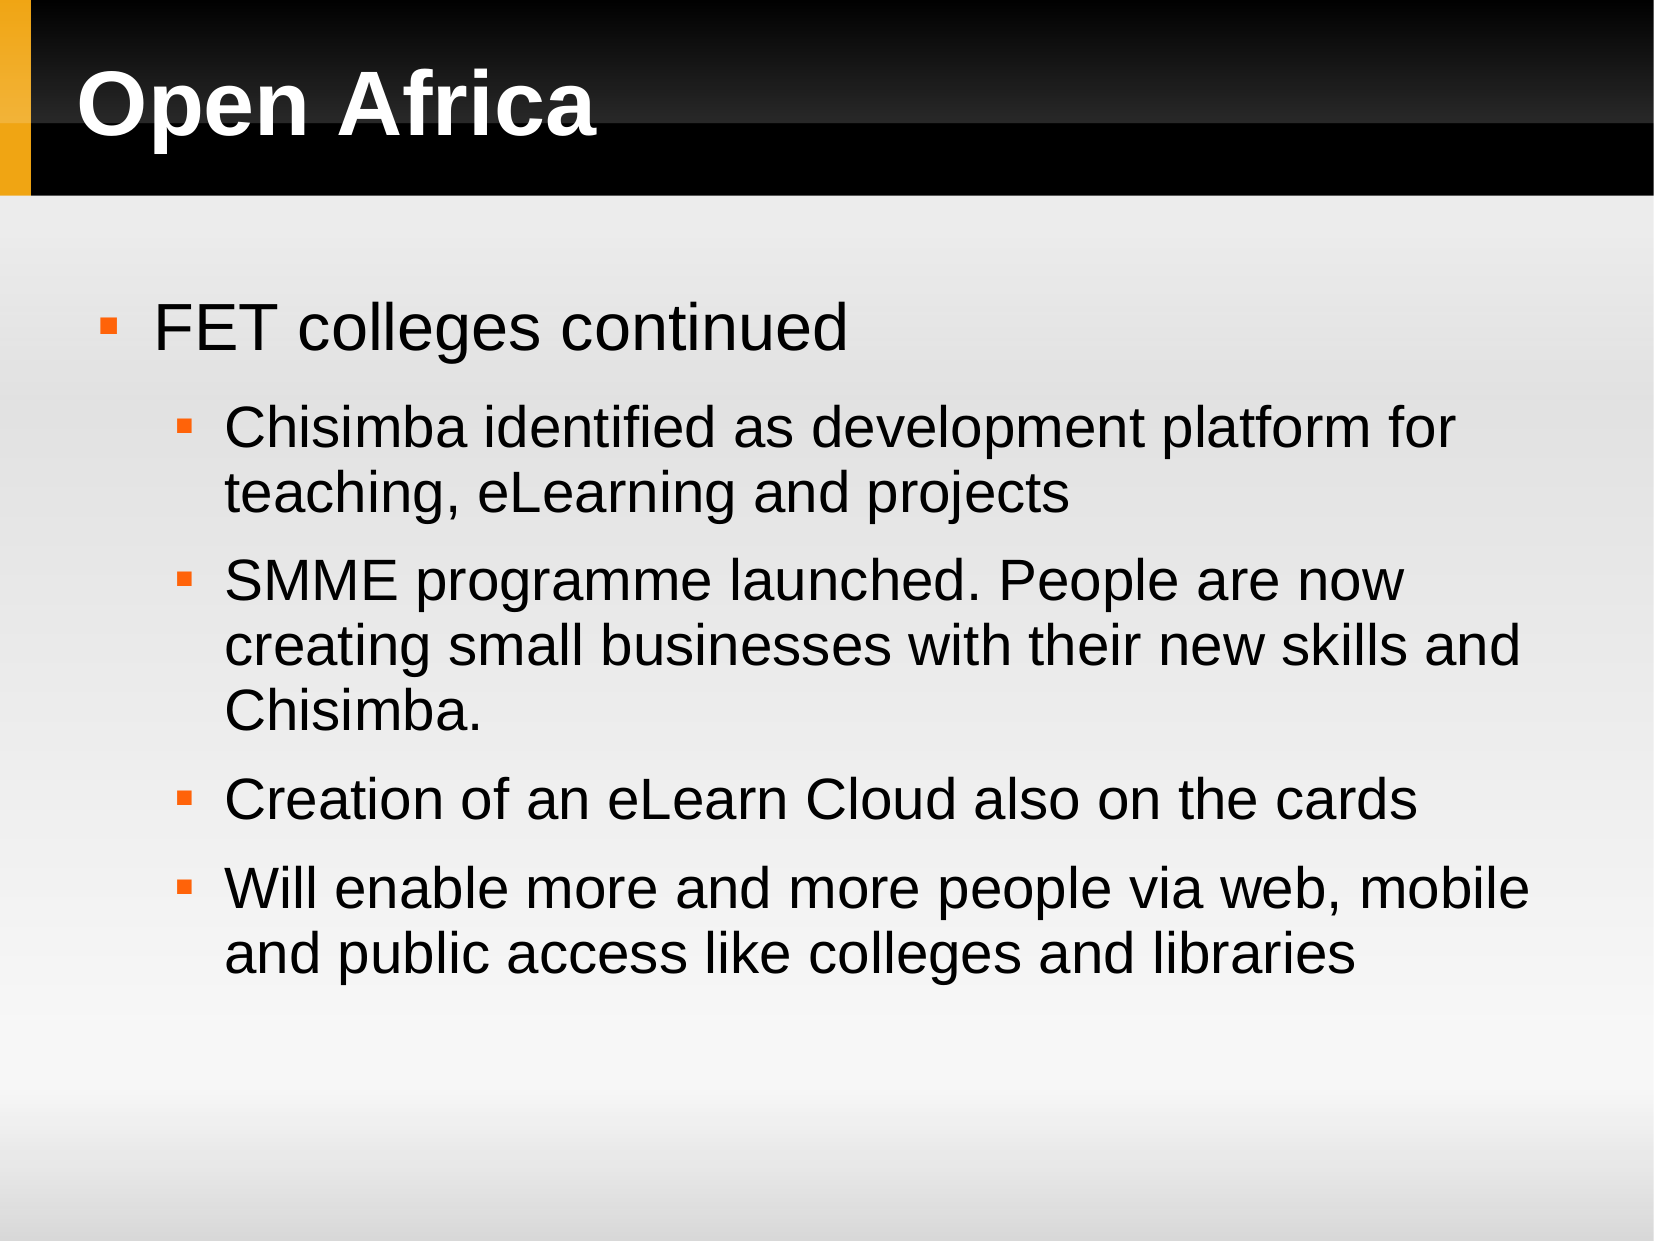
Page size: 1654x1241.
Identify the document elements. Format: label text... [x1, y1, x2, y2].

list FET colleges continued Chisimba identified as development platform for teaching, eLearning and projects SMME programme launched. People are now creating small businesses with their new skills and Chisimba. Creation of an eLearn Cloud also on the cards Will enable more and more people via web, mobile and public access like colleges and libraries [82, 290, 1571, 1109]
title Open Africa [76, 0, 1565, 208]
picture [0, 0, 1654, 1241]
